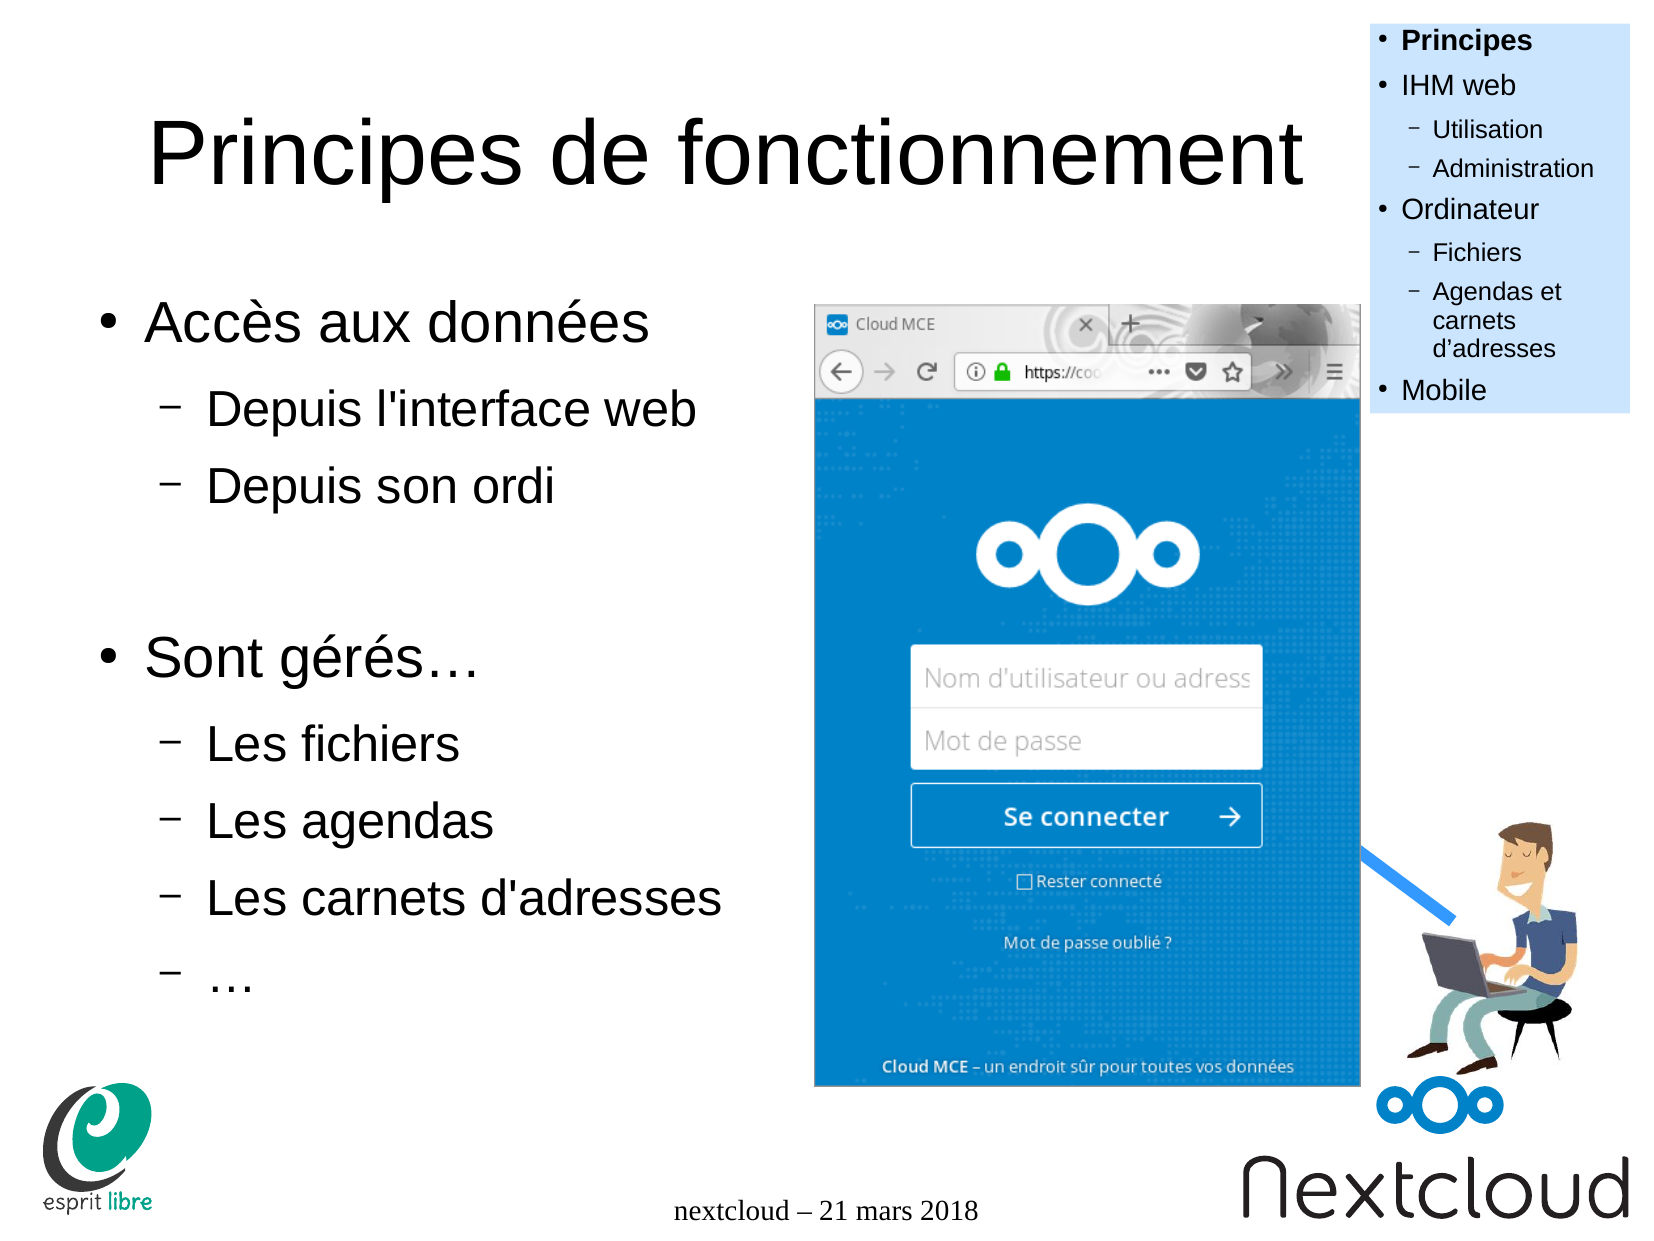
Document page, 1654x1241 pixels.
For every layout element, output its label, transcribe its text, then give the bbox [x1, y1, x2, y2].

list Accès aux données Depuis l'interface web Depuis son ordi Sont gérés… Les fichiers Les agendas Les carnets d'adresses … [82, 290, 1571, 1010]
title Principes de fonctionnement [82, 49, 1371, 257]
picture [814, 304, 1361, 1087]
picture [1365, 821, 1619, 1075]
list Principes IHM web Utilisation Administration Ordinateur Fichiers Agendas et carnets d’adresses Mobile [1370, 23, 1630, 414]
